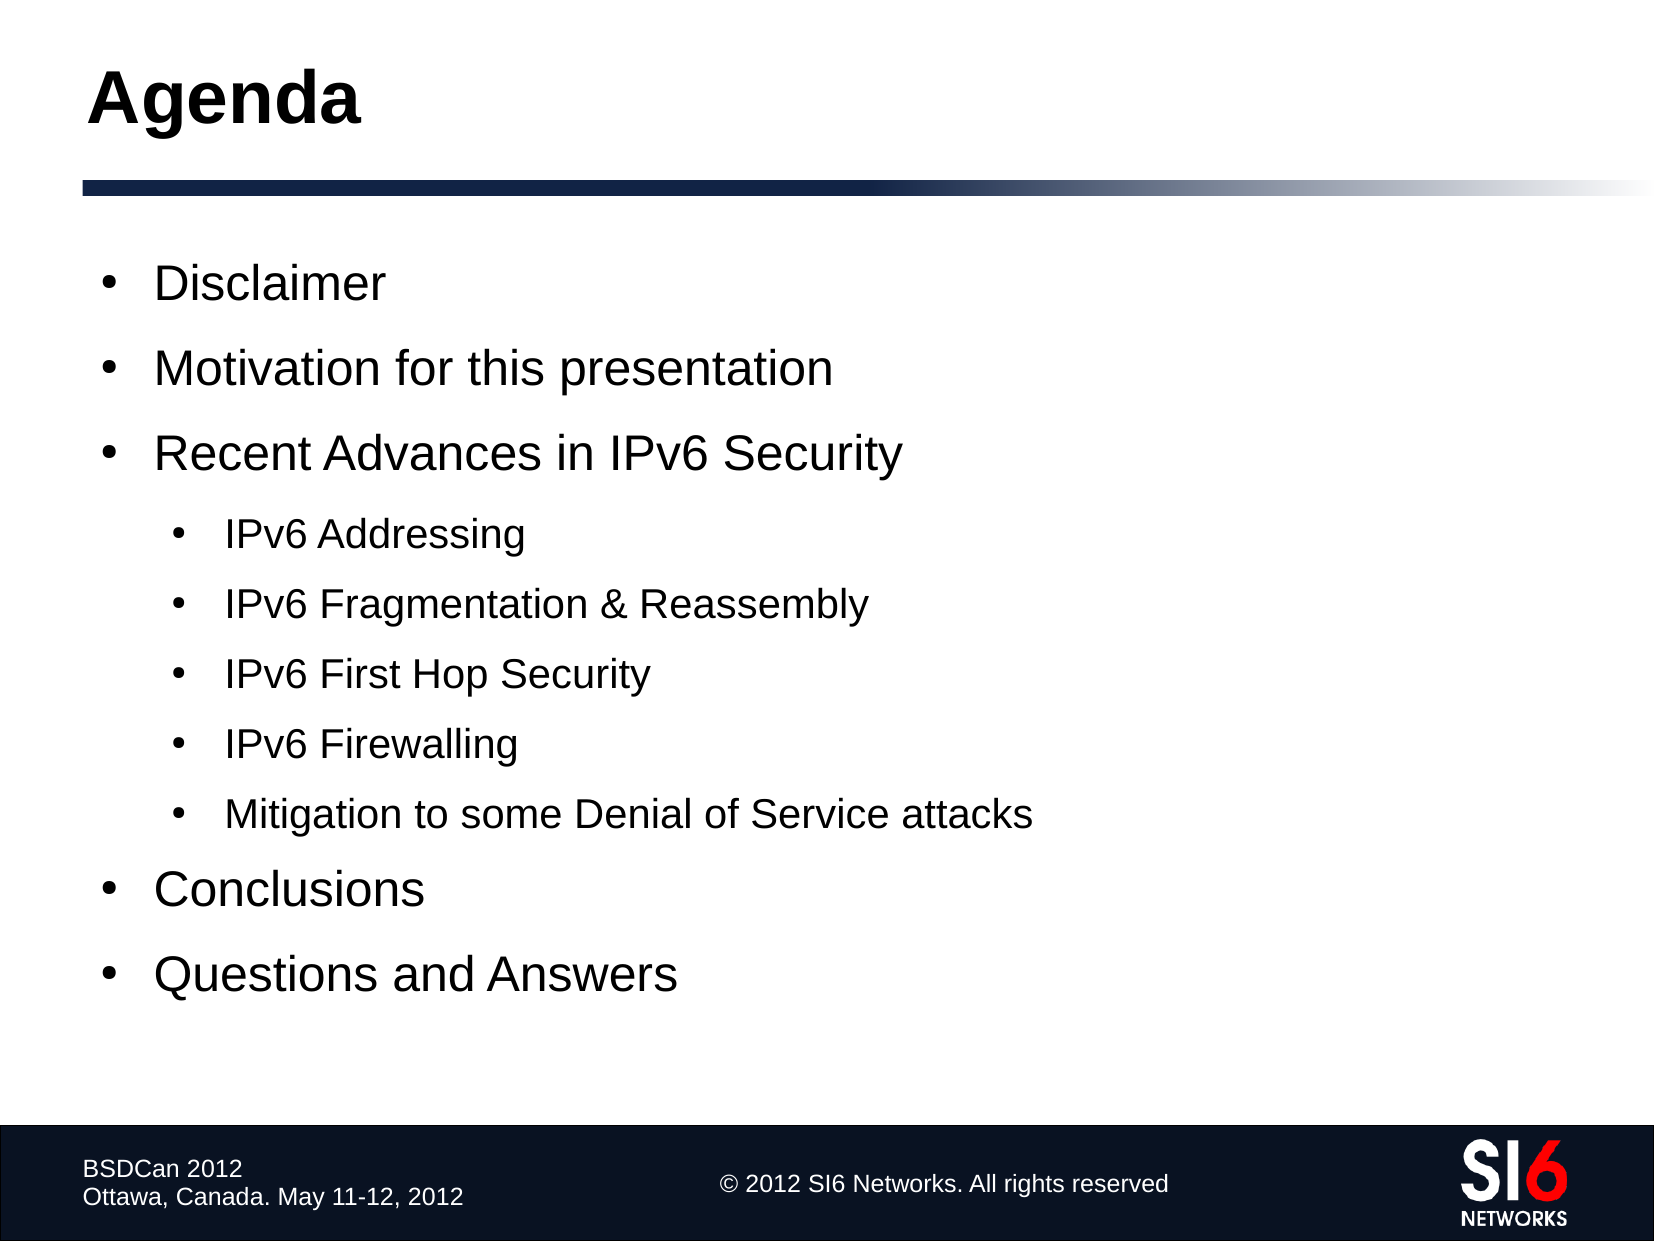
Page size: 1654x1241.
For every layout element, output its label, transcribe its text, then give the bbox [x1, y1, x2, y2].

title Agenda [86, 30, 1576, 166]
list Disclaimer Motivation for this presentation Recent Advances in IPv6 Security IPv6 Addressing IPv6 Fragmentation & Reassembly IPv6 First Hop Security IPv6 Firewalling Mitigation to some Denial of Service attacks Conclusions Questions and Answers [82, 255, 1571, 1109]
picture [1461, 1139, 1567, 1226]
